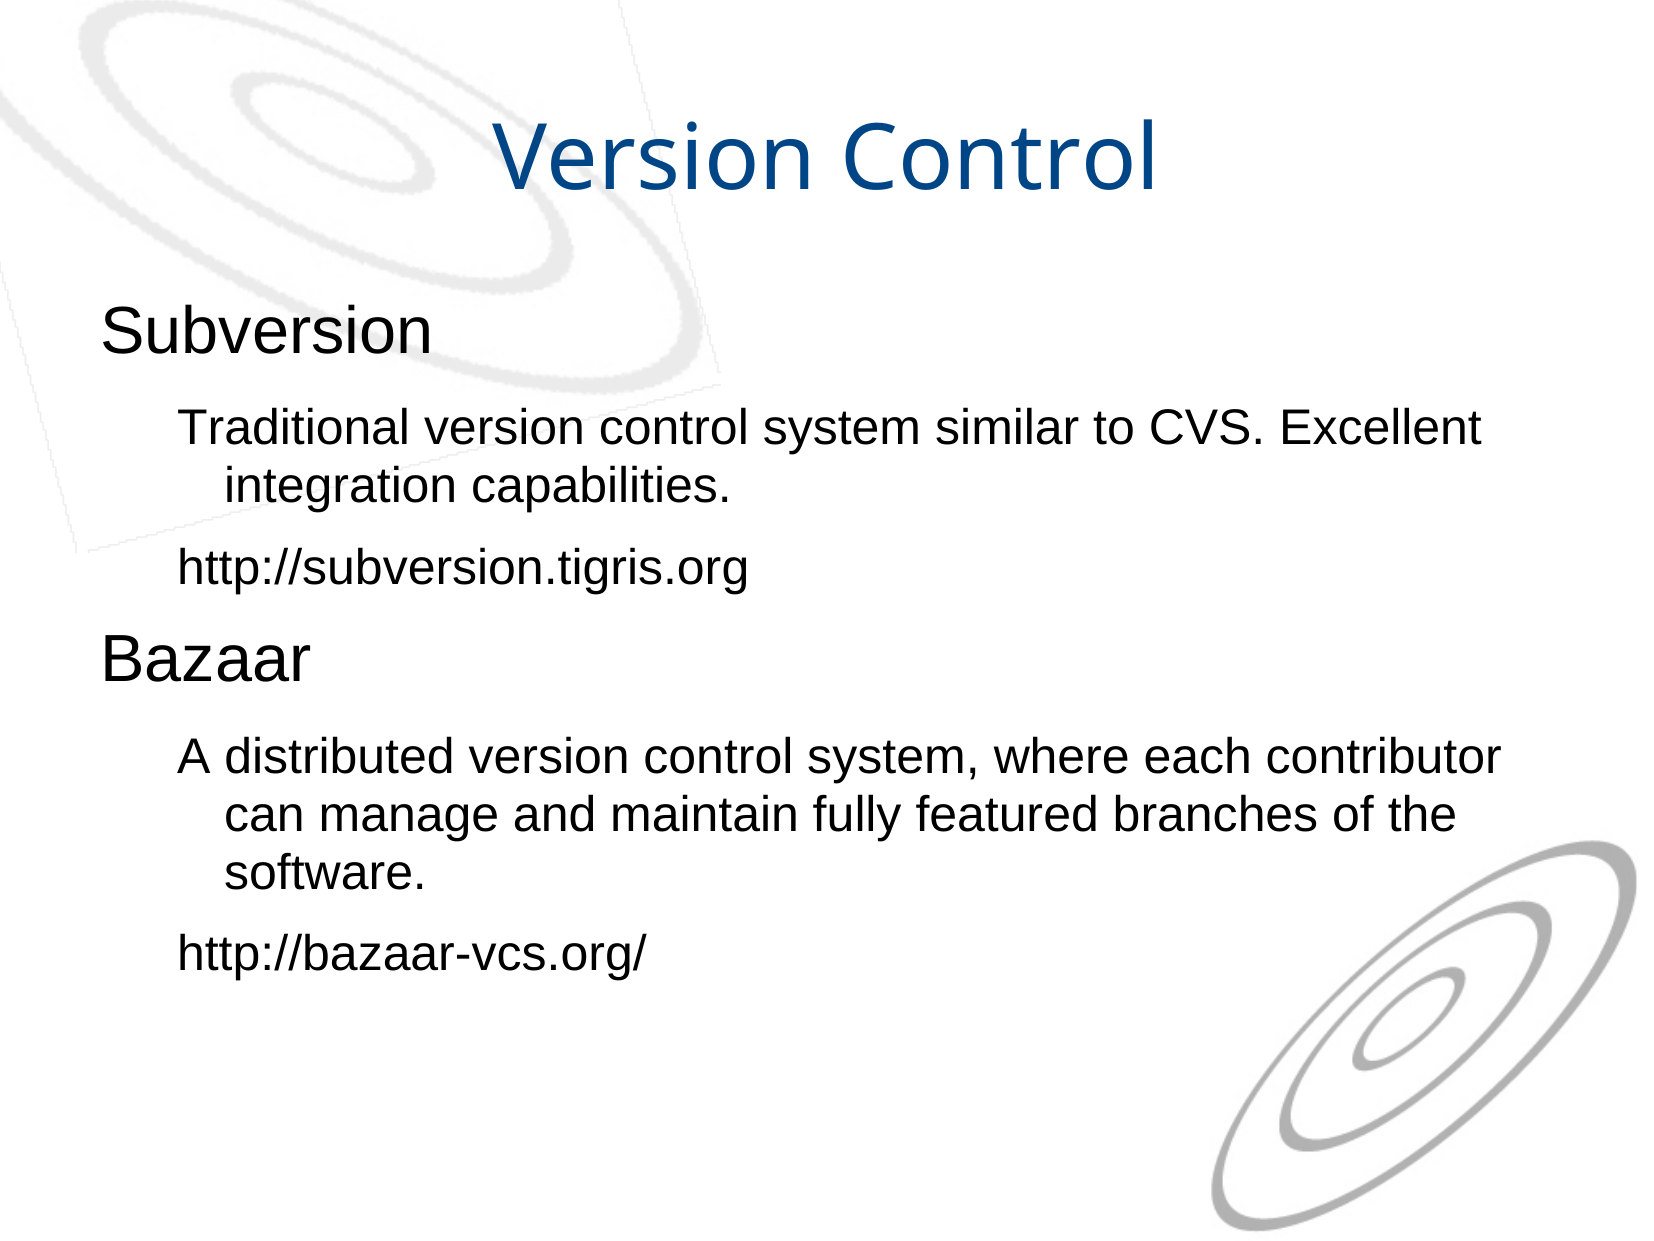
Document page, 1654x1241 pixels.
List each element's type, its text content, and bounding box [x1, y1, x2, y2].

picture [1210, 826, 1638, 1241]
title Version Control [82, 56, 1571, 249]
list Subversion Traditional version control system similar to CVS. Excellent integration capabilities. http://subversion.tigris.org Bazaar A distributed version control system, where each contributor can manage and maintain fully featured branches of the software. http://bazaar-vcs.org/ [82, 290, 1571, 1094]
